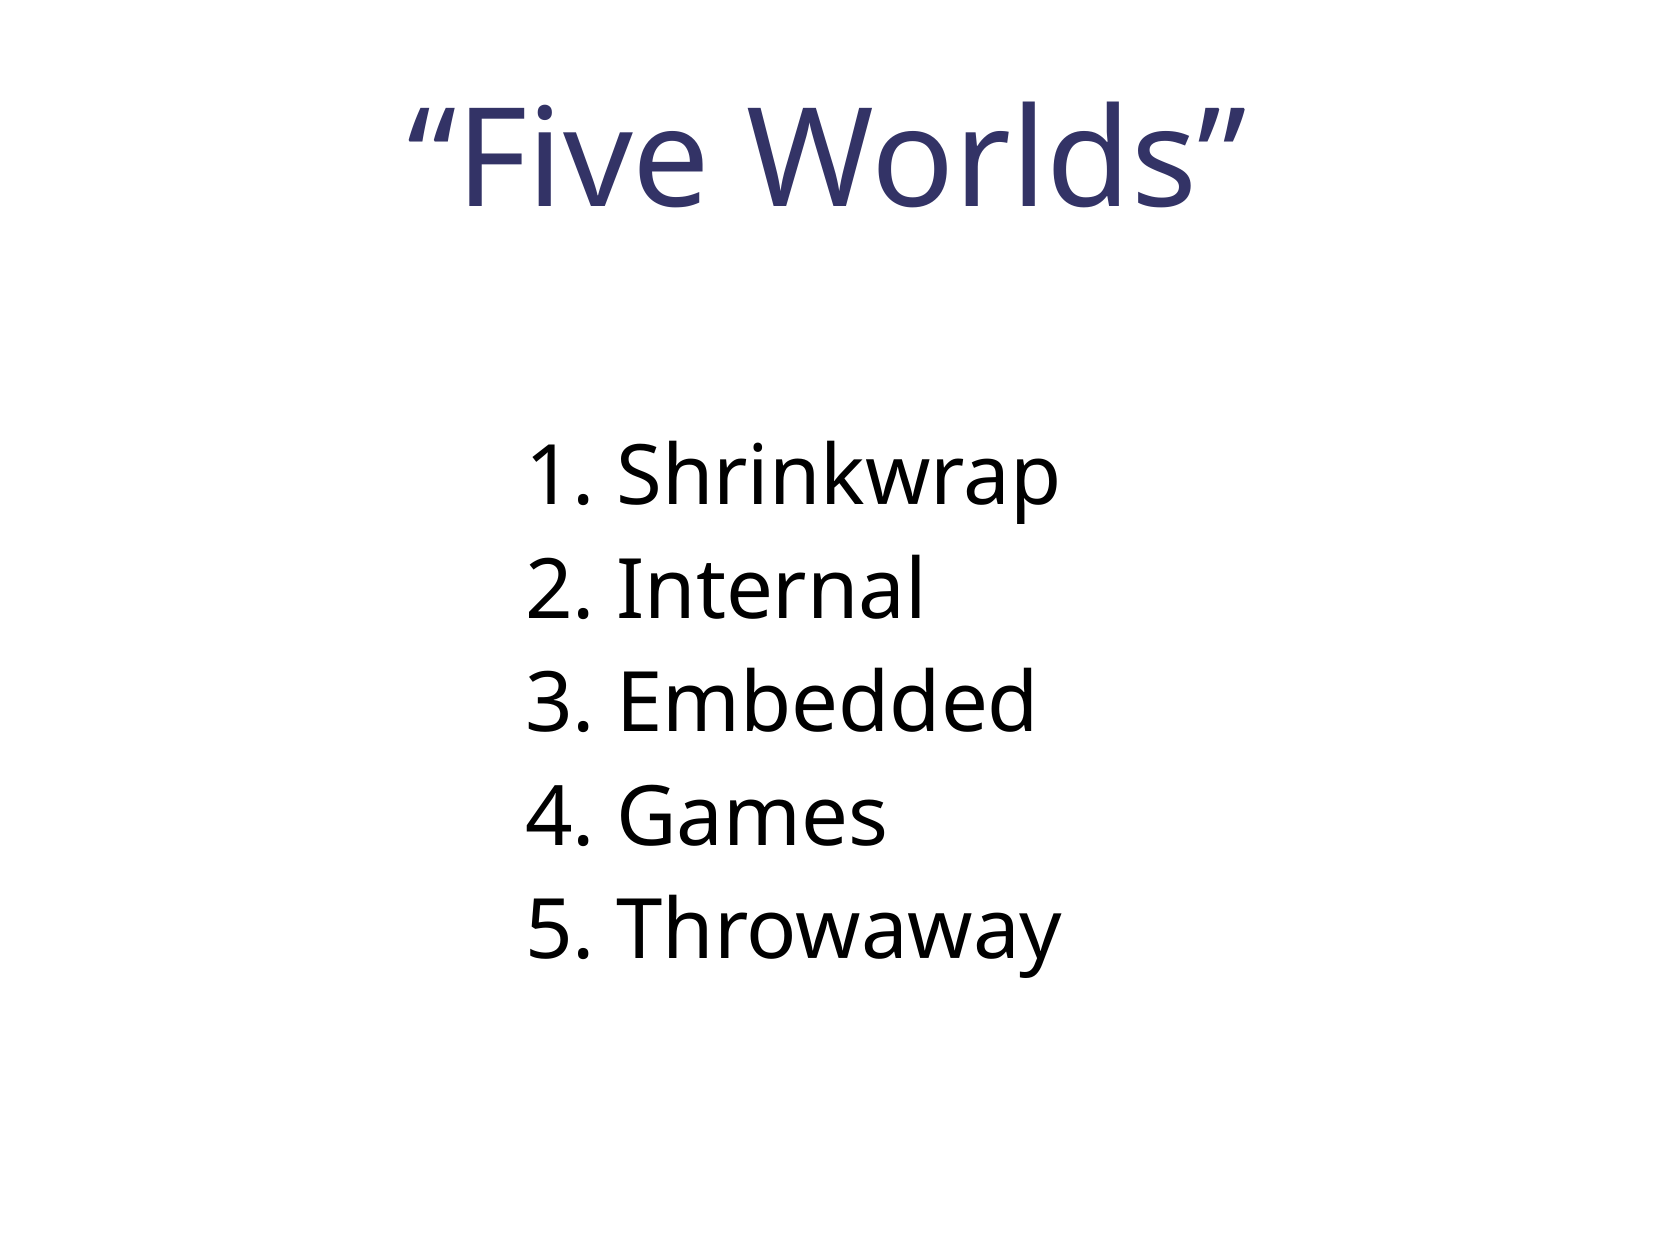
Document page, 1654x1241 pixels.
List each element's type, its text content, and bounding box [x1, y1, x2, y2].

title “Five Worlds” [82, 56, 1571, 250]
subtitle 1. Shrinkwrap 2. Internal 3. Embedded 4. Games 5. Throwaway [525, 297, 1571, 1102]
